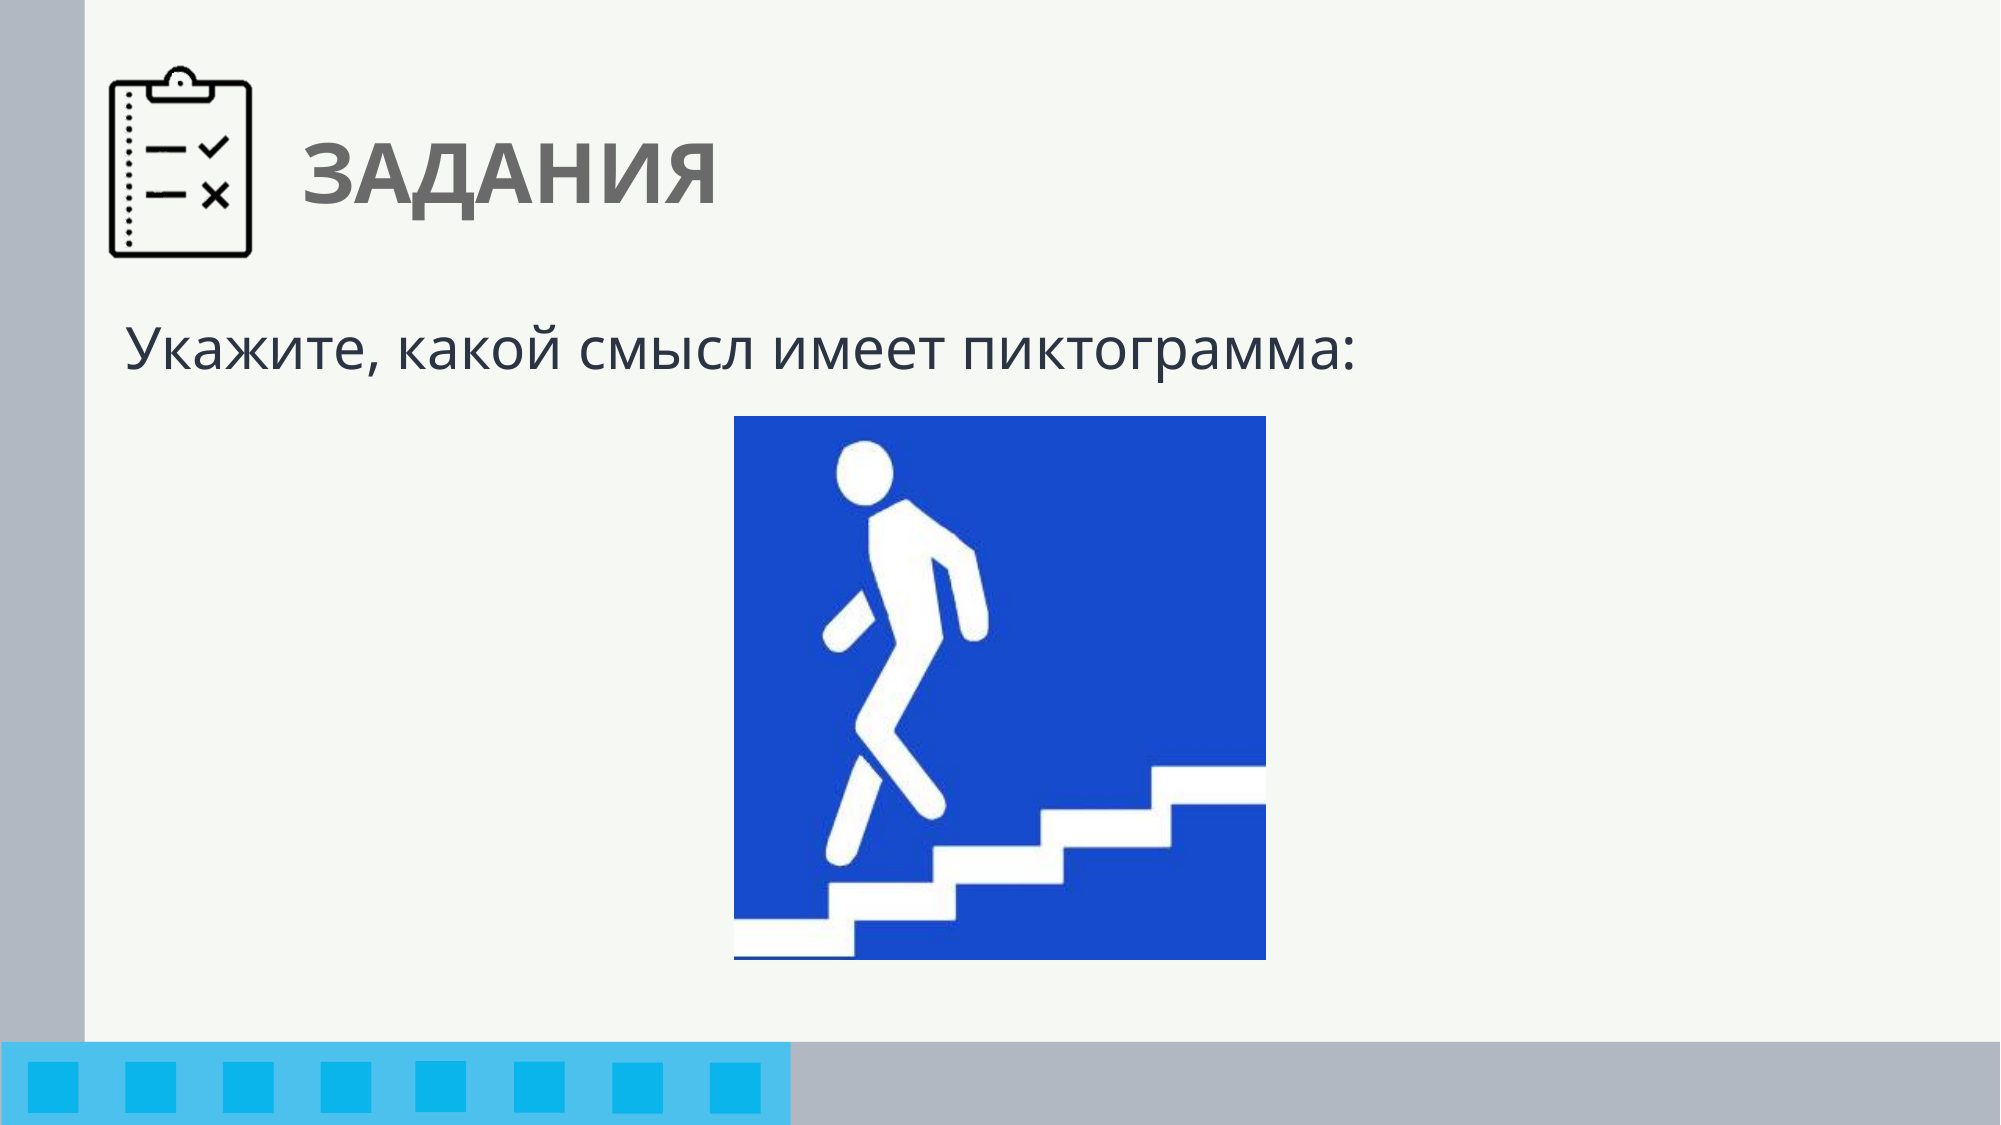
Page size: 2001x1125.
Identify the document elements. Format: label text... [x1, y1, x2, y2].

list Укажите, какой смысл имеет пиктограмма: [110, 311, 1892, 965]
picture [734, 416, 1266, 960]
title ЗАДАНИЯ [285, 67, 1892, 286]
picture [85, 54, 286, 286]
